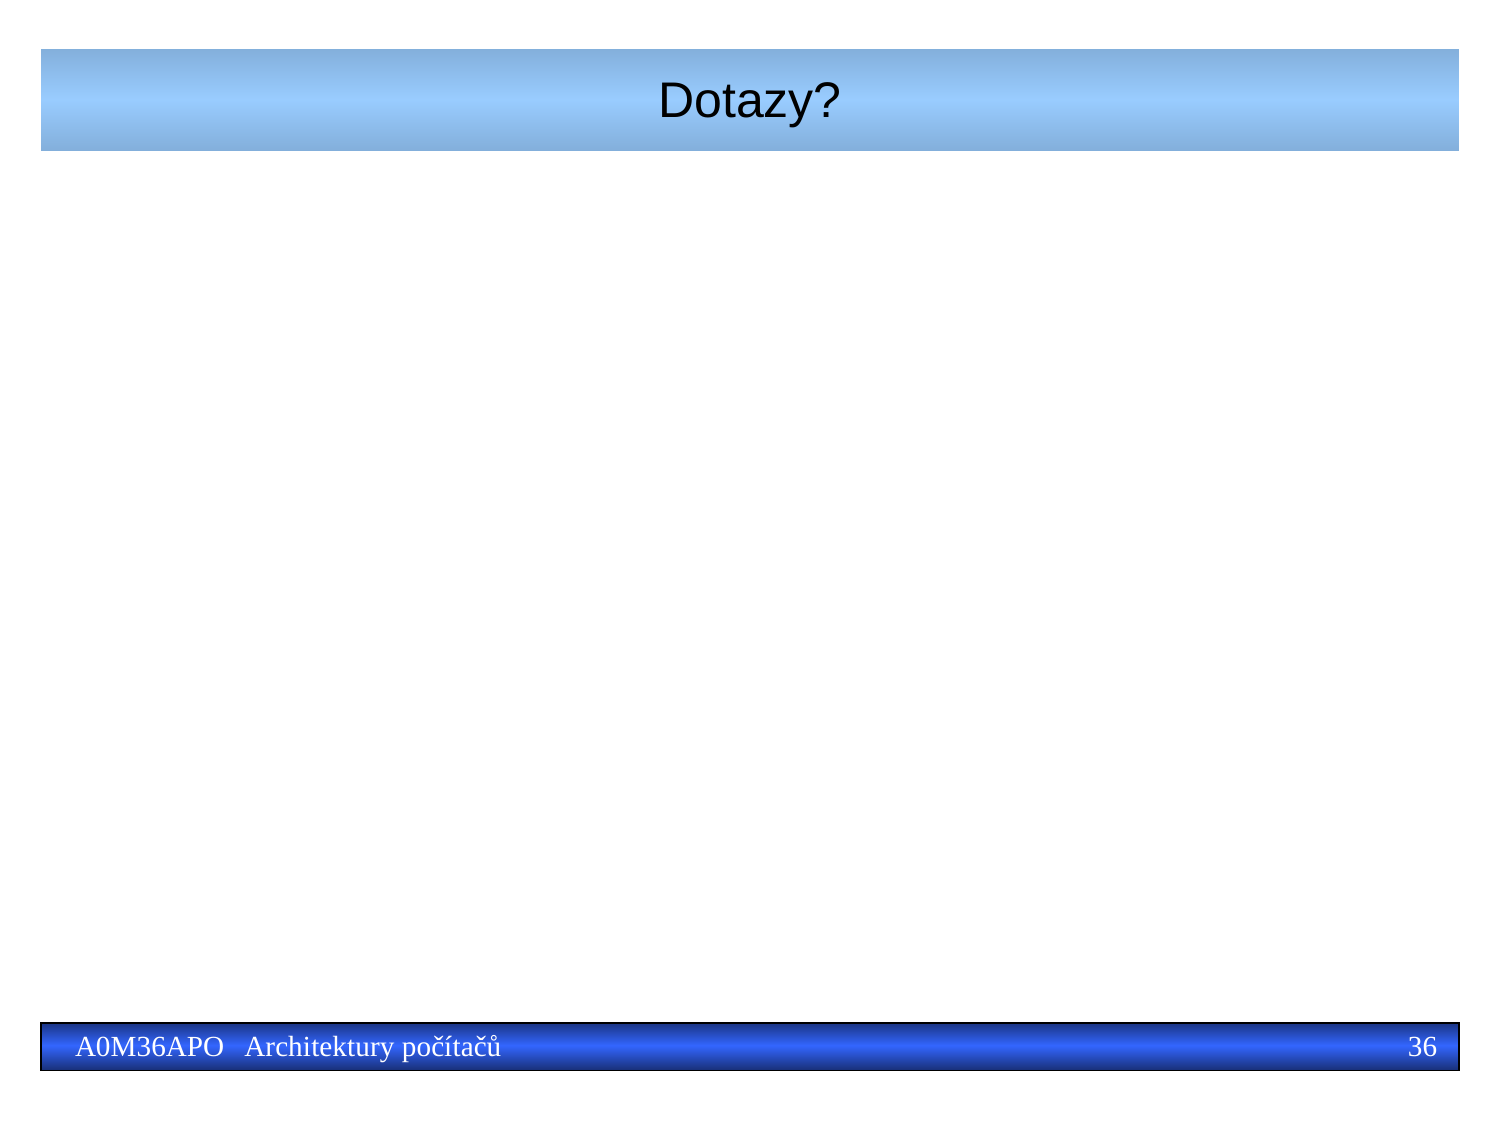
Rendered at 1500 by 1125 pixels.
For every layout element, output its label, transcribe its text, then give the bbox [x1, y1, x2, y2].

title Dotazy? [41, 49, 1459, 151]
